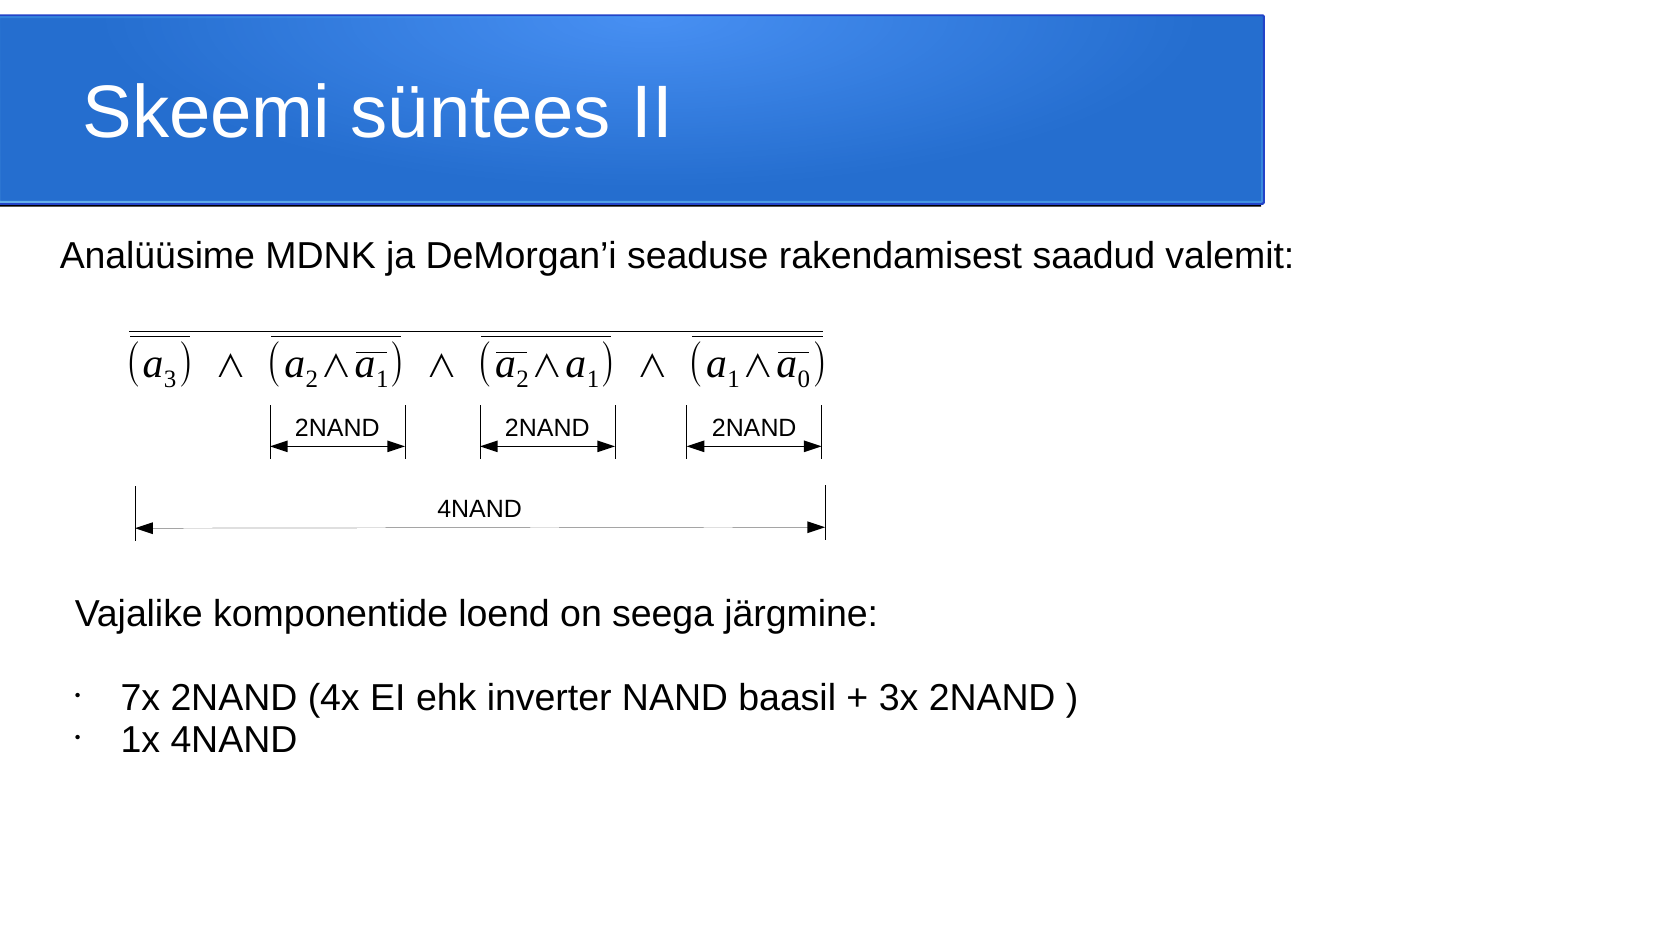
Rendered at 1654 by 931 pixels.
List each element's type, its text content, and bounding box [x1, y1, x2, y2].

text_box Vajalike komponentide loend on seega järgmine: 7x 2NAND (4x EI ehk inverter NAND baasil + 3x 2NAND ) 1x 4NAND [60, 585, 1591, 810]
text_box Analüüsime MDNK ja DeMorgan’i seaduse rakendamisest saadud valemit: [45, 226, 1366, 368]
chart [120, 368, 833, 392]
title Skeemi süntees II [82, 35, 1235, 189]
